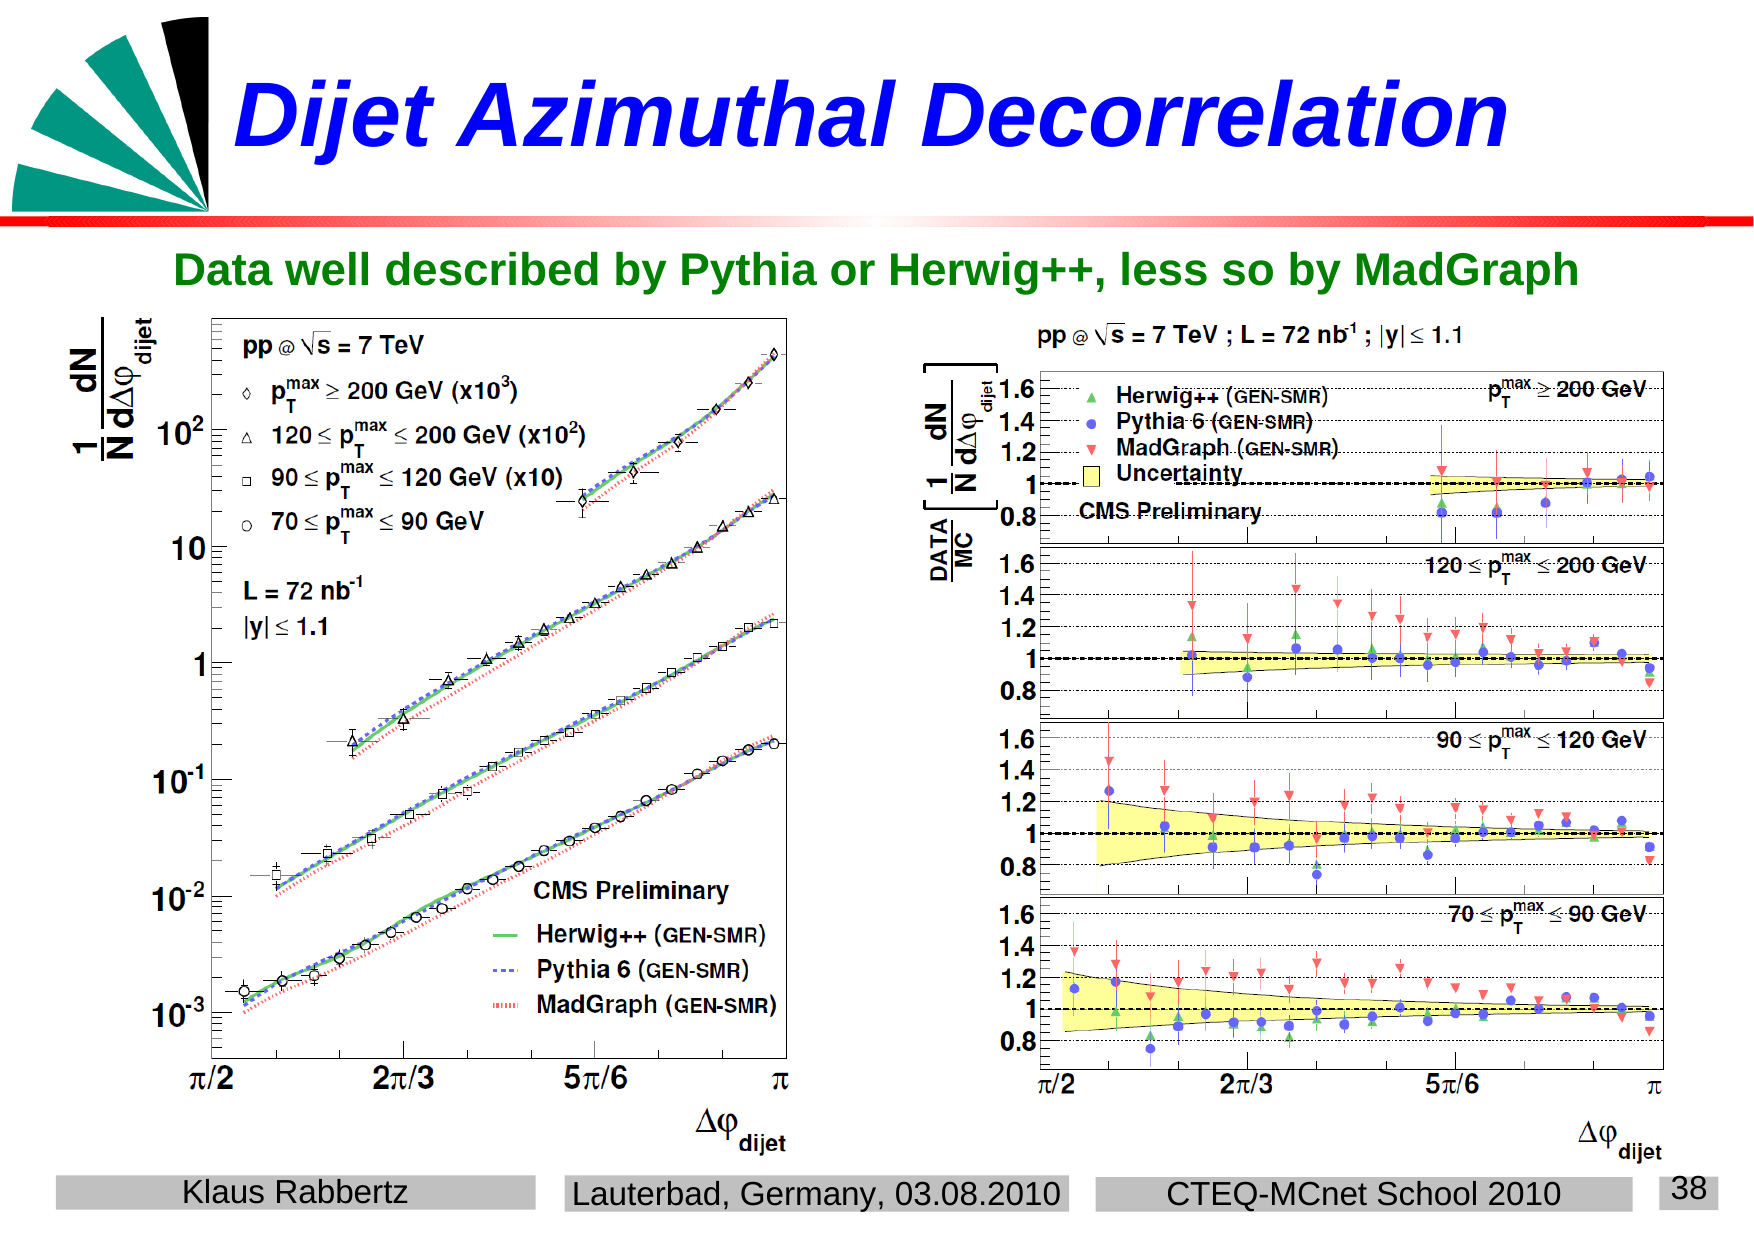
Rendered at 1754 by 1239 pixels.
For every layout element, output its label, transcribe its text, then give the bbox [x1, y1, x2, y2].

picture [66, 317, 793, 1158]
text_box Data well described by Pythia or Herwig++, less so by MadGraph [161, 237, 1593, 302]
picture [919, 319, 1668, 1167]
picture [12, 17, 209, 214]
title Dijet Azimuthal Decorrelation [220, 27, 1525, 202]
